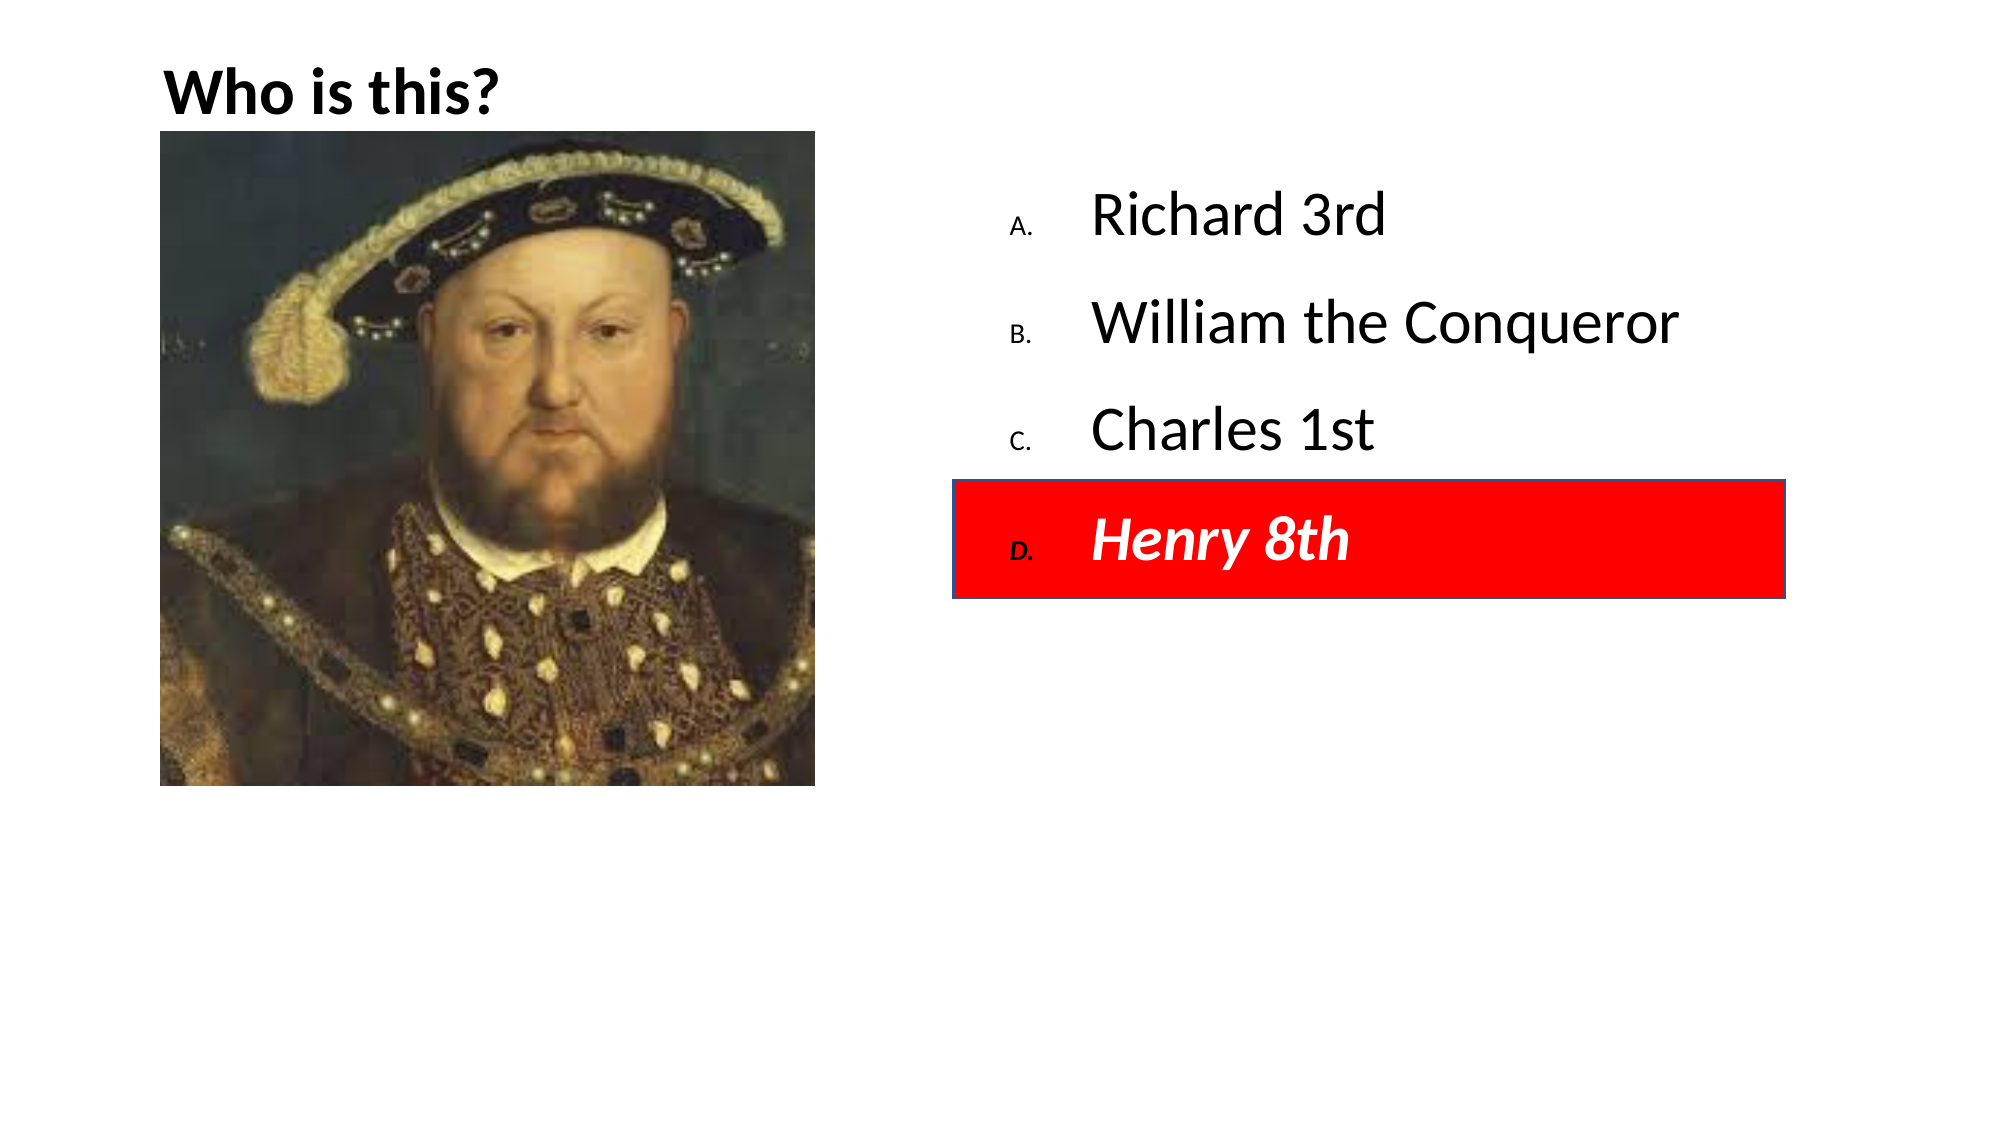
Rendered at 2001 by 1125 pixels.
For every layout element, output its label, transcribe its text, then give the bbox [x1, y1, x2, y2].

list Henry 8th [953, 485, 1932, 614]
list Richard 3rd [953, 160, 1932, 268]
picture [160, 131, 815, 786]
list Charles 1st [953, 375, 1932, 485]
text_box Who is this? [149, 41, 518, 136]
list William the Conqueror [953, 268, 1932, 375]
